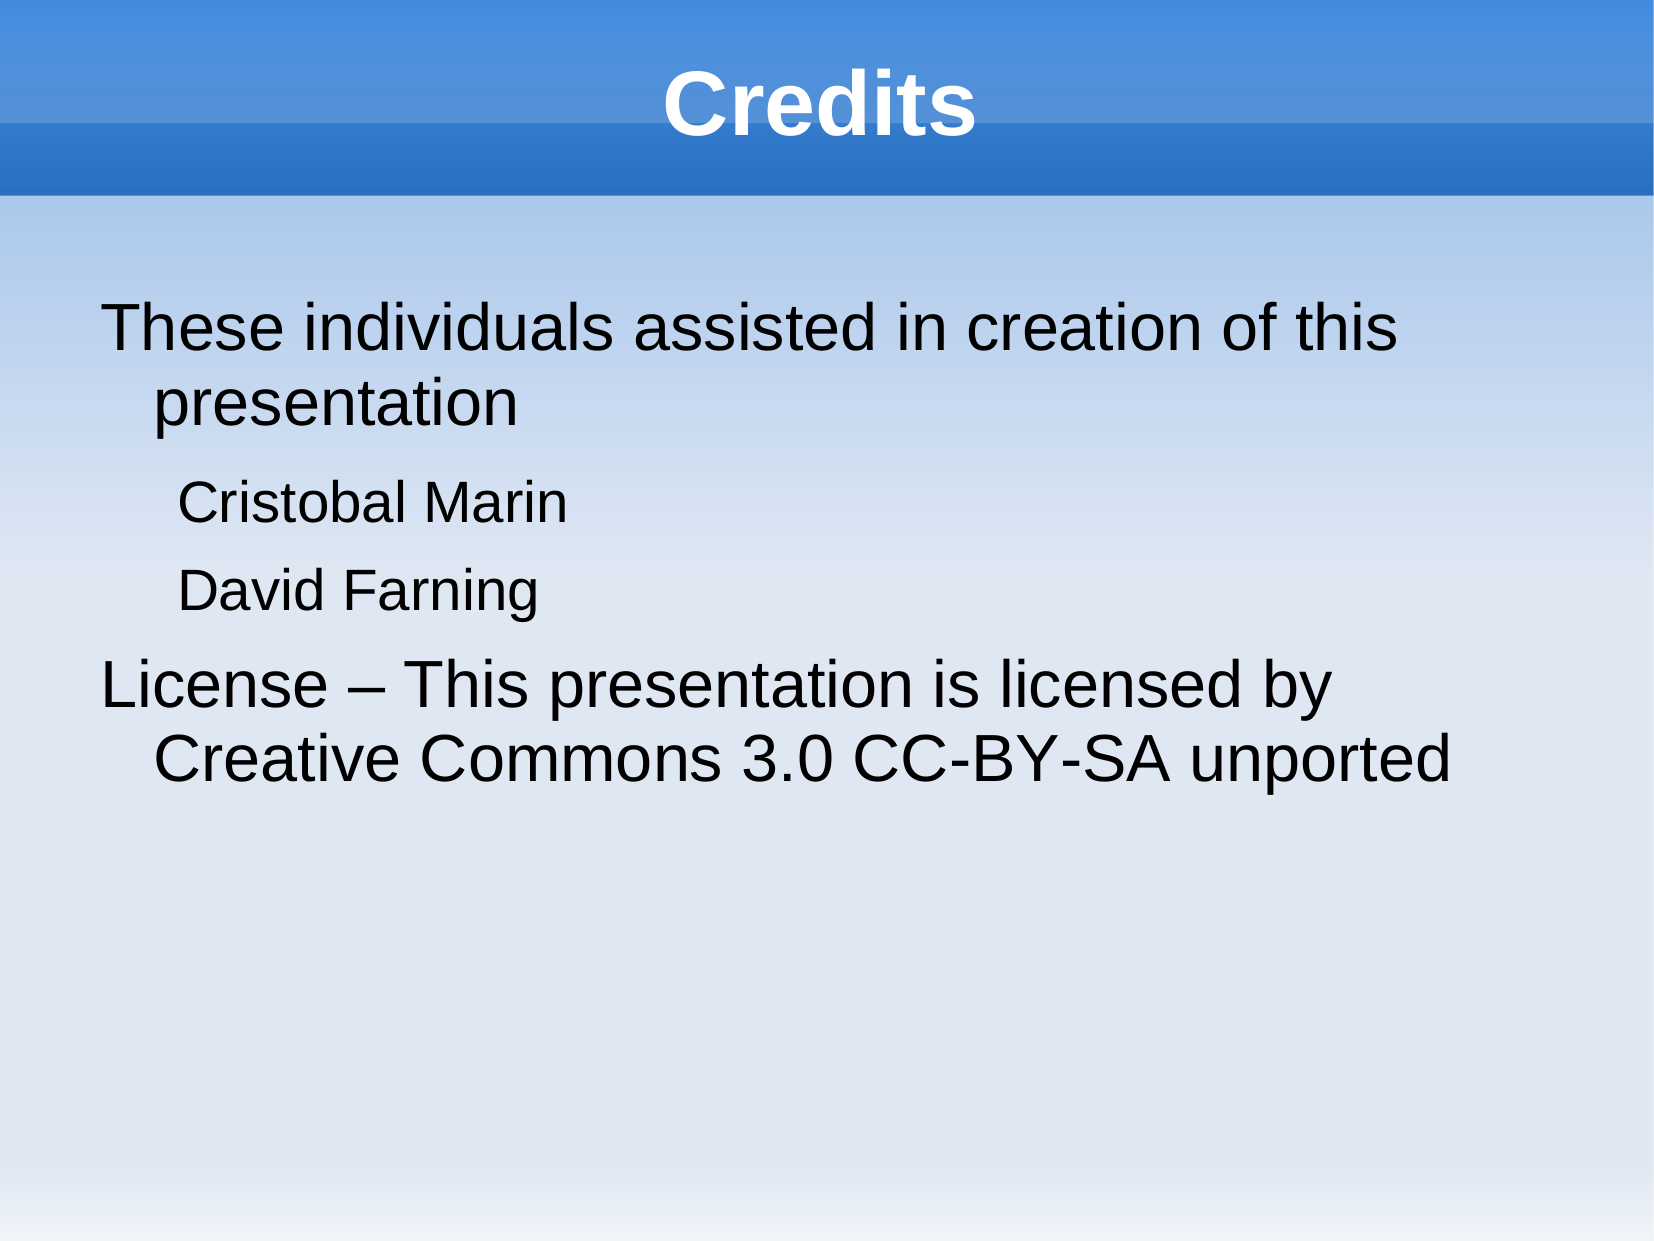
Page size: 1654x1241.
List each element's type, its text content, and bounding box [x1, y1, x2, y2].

list These individuals assisted in creation of this presentation Cristobal Marin David Farning License – This presentation is licensed by Creative Commons 3.0 CC-BY-SA unported [82, 290, 1571, 1094]
picture [0, 0, 1654, 1241]
title Credits [76, 7, 1565, 200]
